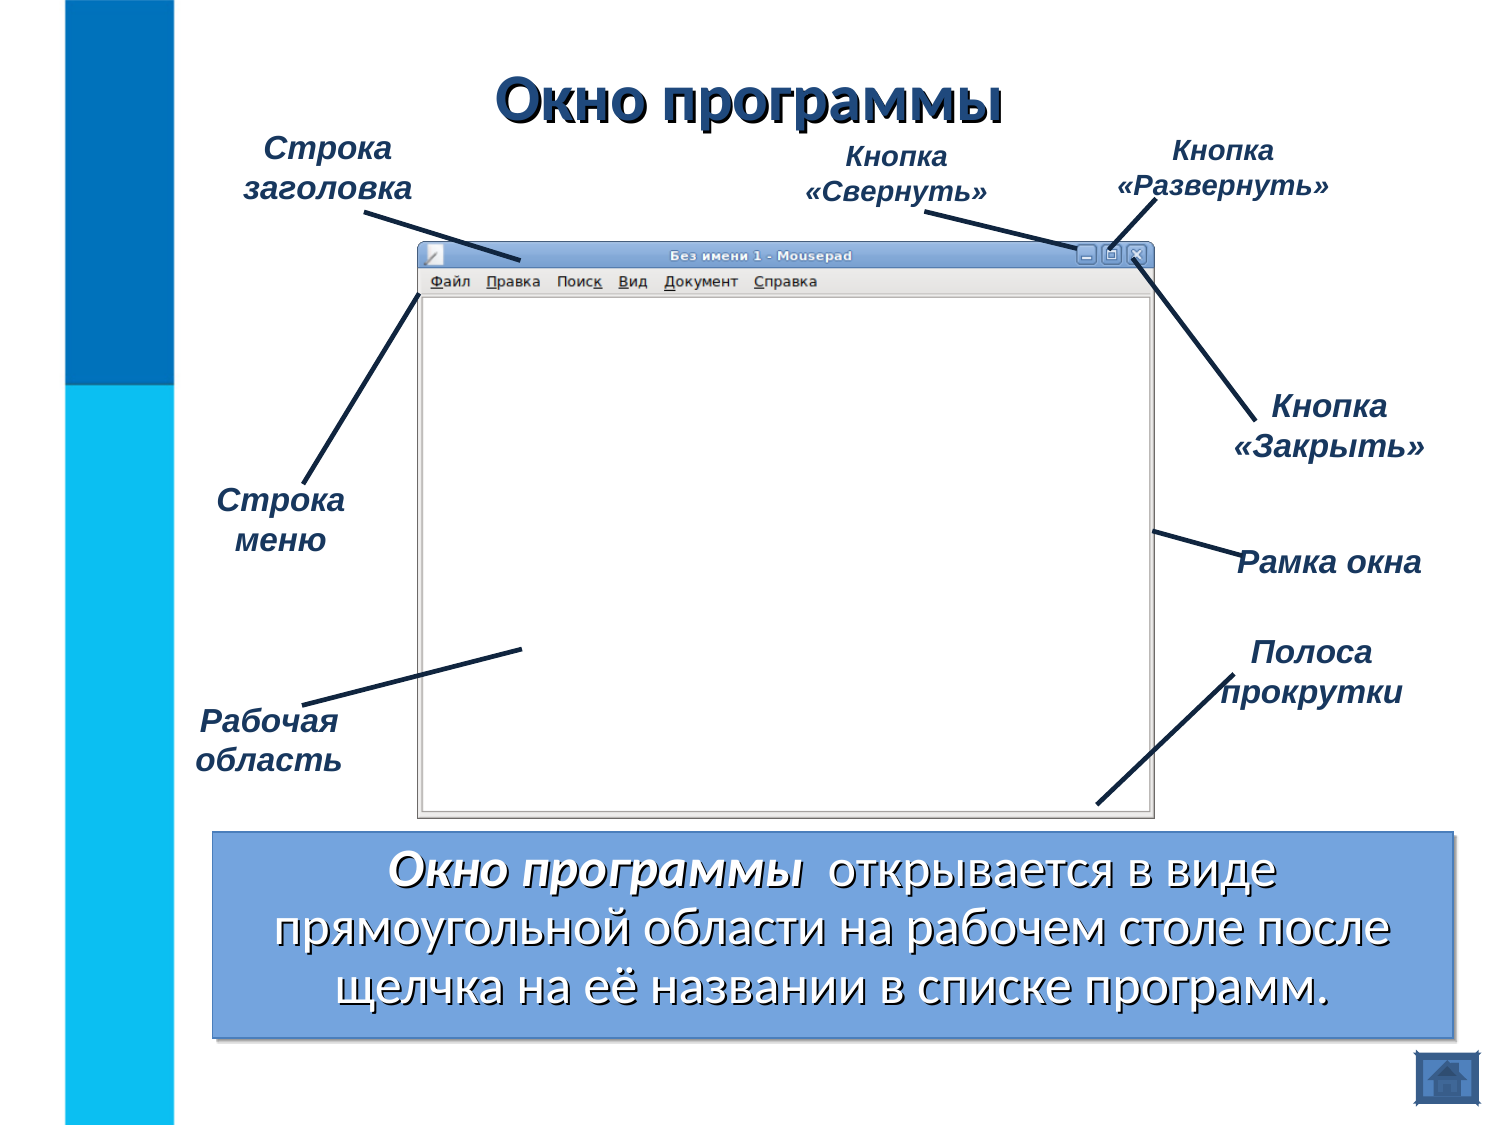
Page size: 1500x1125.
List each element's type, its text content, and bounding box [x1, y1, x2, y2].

text_box Строка меню [169, 470, 393, 566]
text_box Рамка окна [1194, 532, 1465, 588]
text_box Кнопка «Свернуть» [773, 129, 1020, 216]
picture [0, 0, 1500, 1125]
text_box Рабочая область [157, 691, 381, 787]
list Окно программы открывается в виде прямоугольной области на рабочем столе после щелчка на её названии в списке программ. [212, 831, 1453, 1039]
text_box [1419, 1054, 1477, 1102]
title Окно программы [75, 0, 1426, 188]
text_box Строка заголовка [216, 118, 440, 214]
text_box Кнопка «Закрыть» [1194, 376, 1465, 473]
text_box Кнопка «Развернуть» [1082, 123, 1365, 210]
text_box Полоса прокрутки [1177, 622, 1447, 718]
